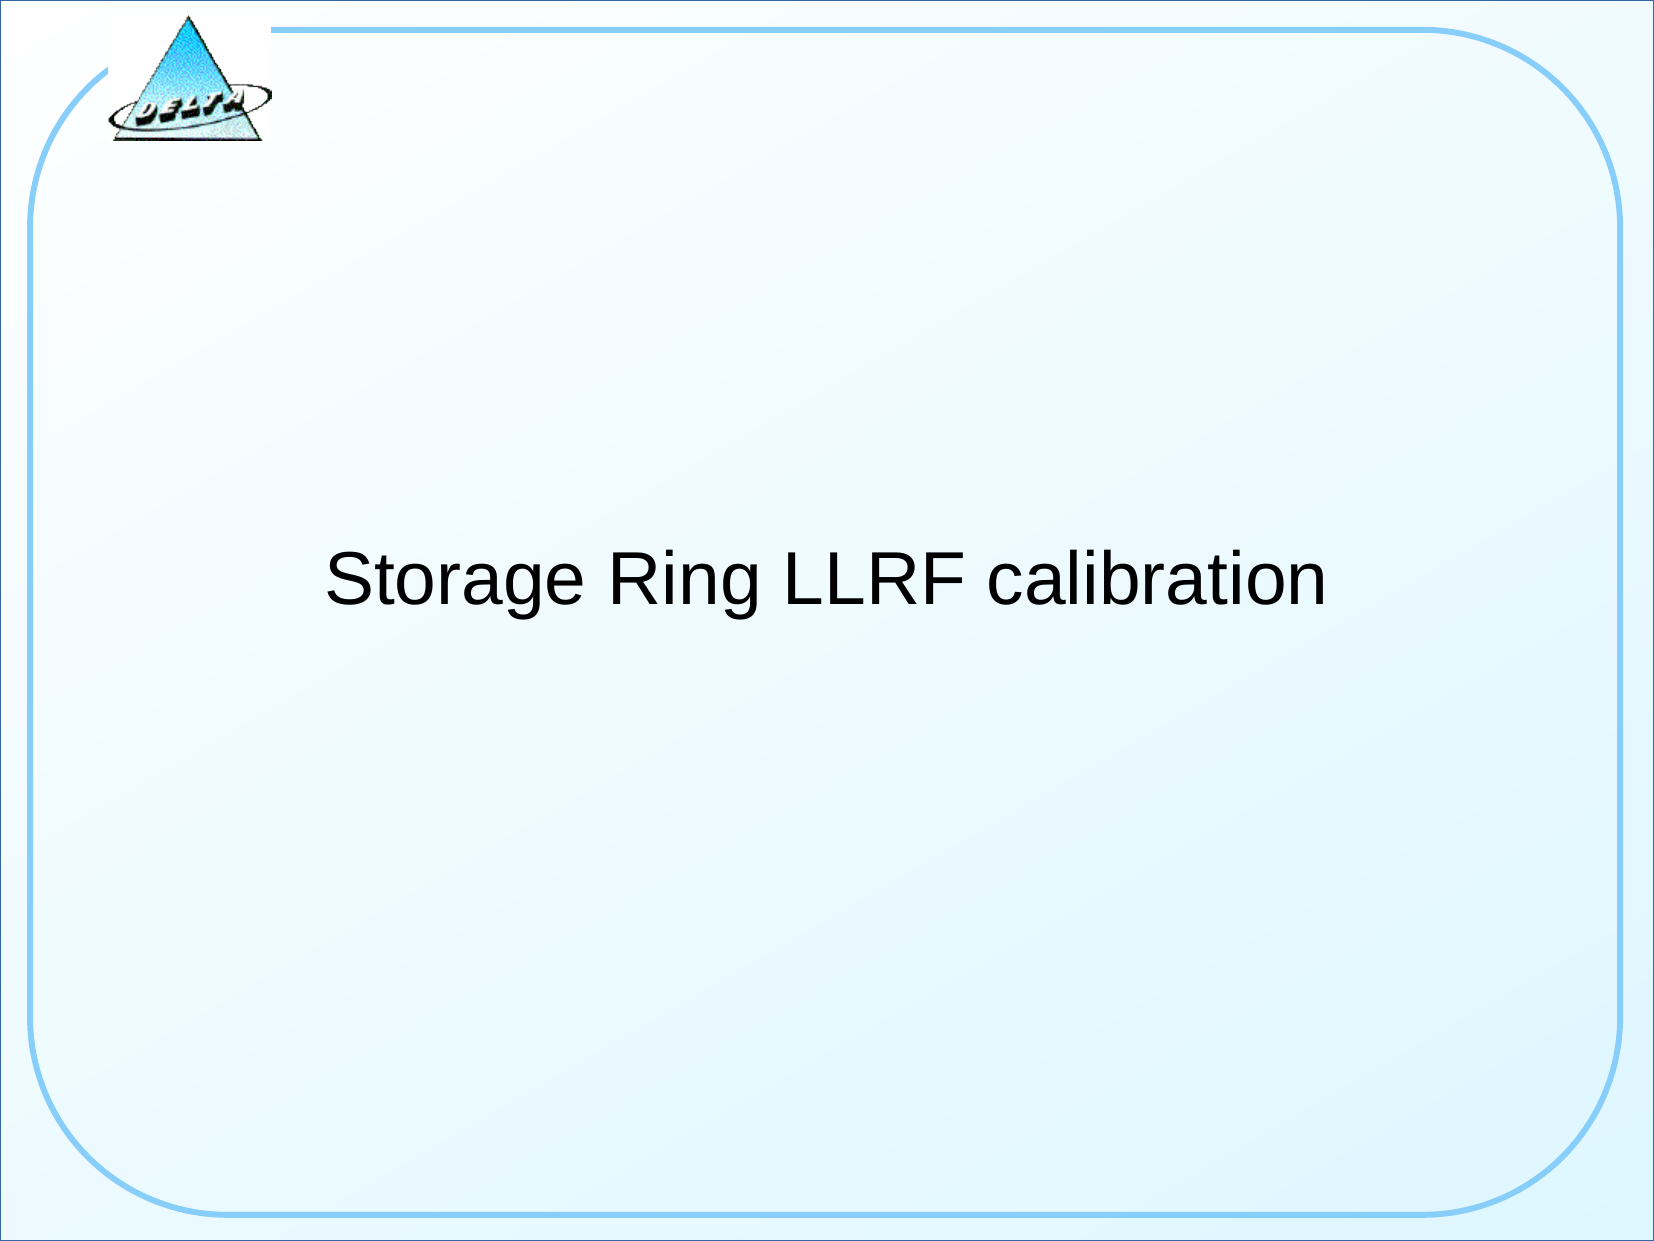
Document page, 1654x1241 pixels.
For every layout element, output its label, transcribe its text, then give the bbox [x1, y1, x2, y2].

text_box Storage Ring LLRF calibration [309, 529, 1345, 629]
picture [107, 14, 272, 141]
text_box [0, 0, 1654, 1241]
